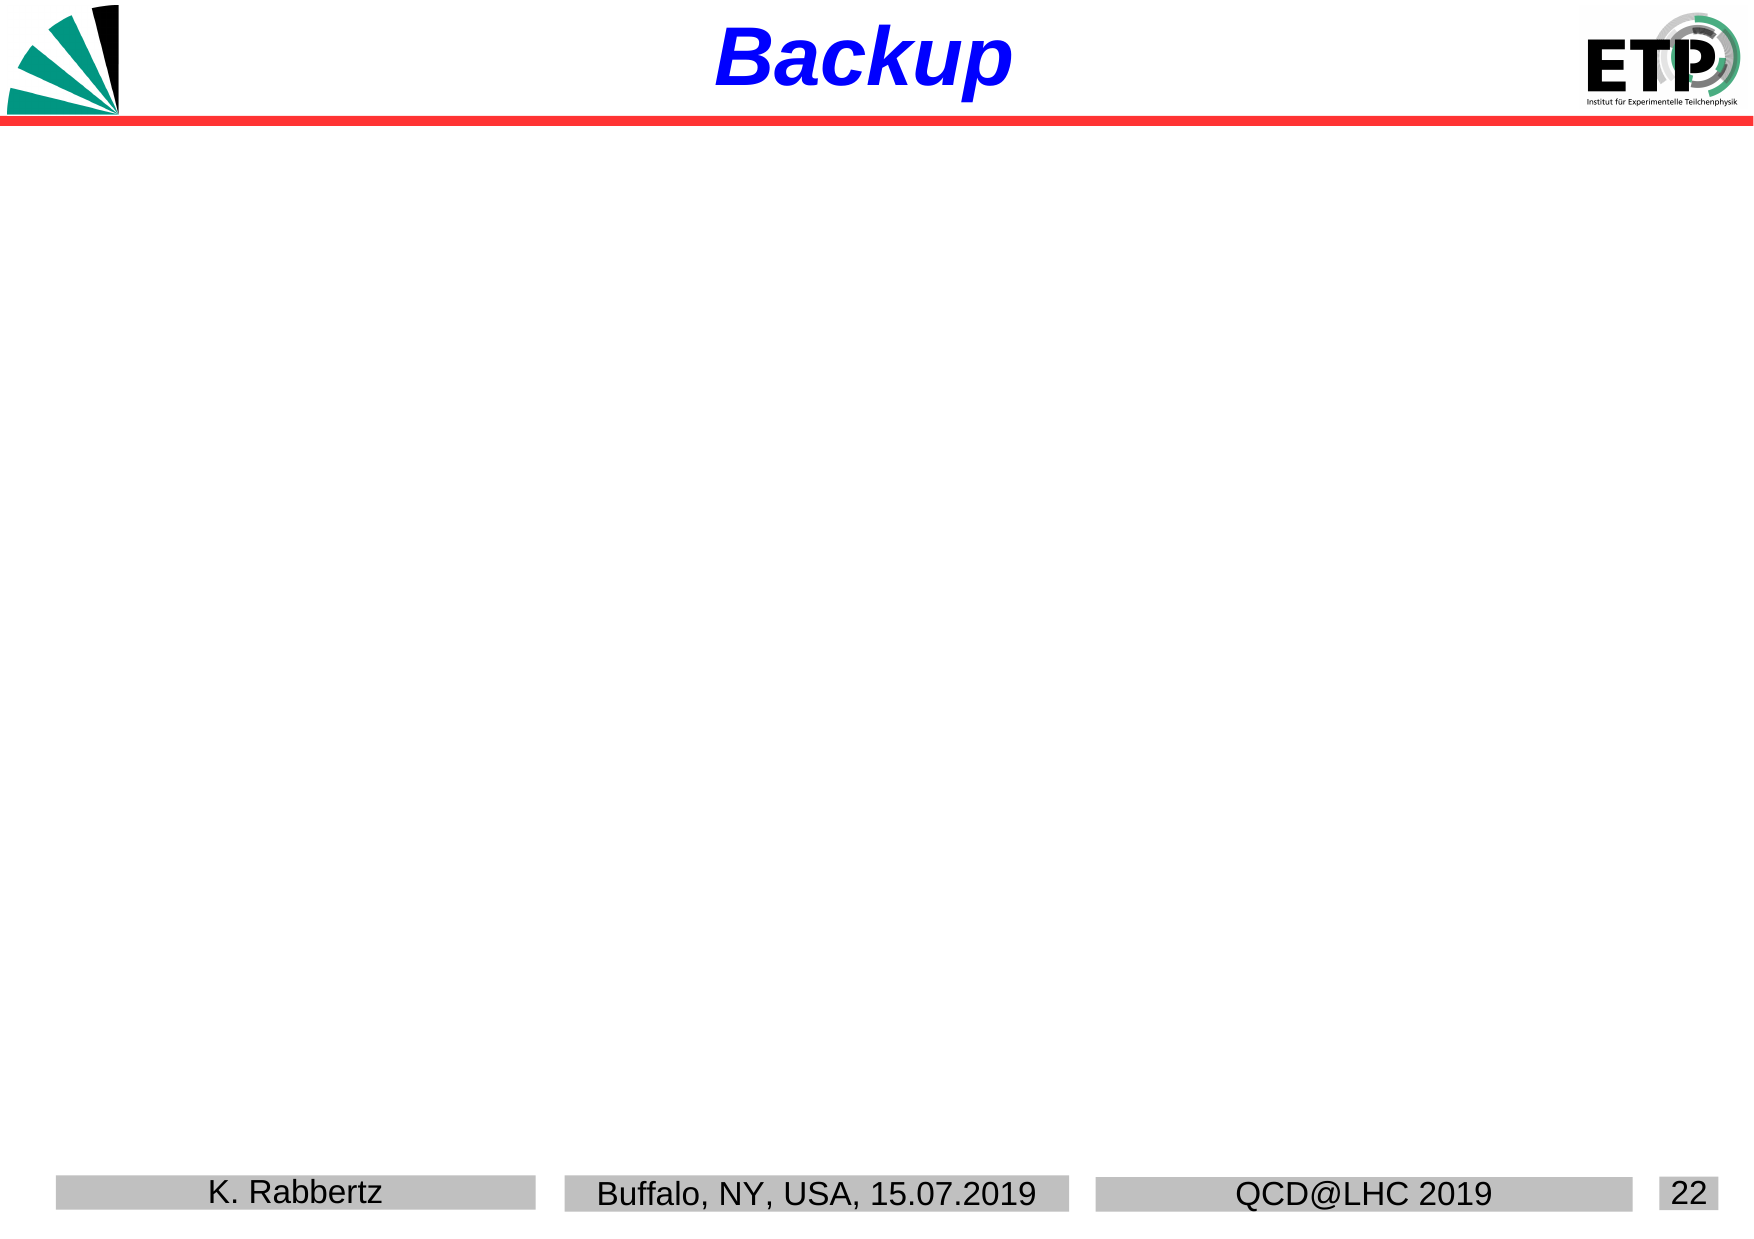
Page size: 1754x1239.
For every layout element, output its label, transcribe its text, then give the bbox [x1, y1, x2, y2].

picture [1606, 5, 1748, 109]
title Backup [123, 0, 1606, 114]
picture [7, 5, 119, 116]
